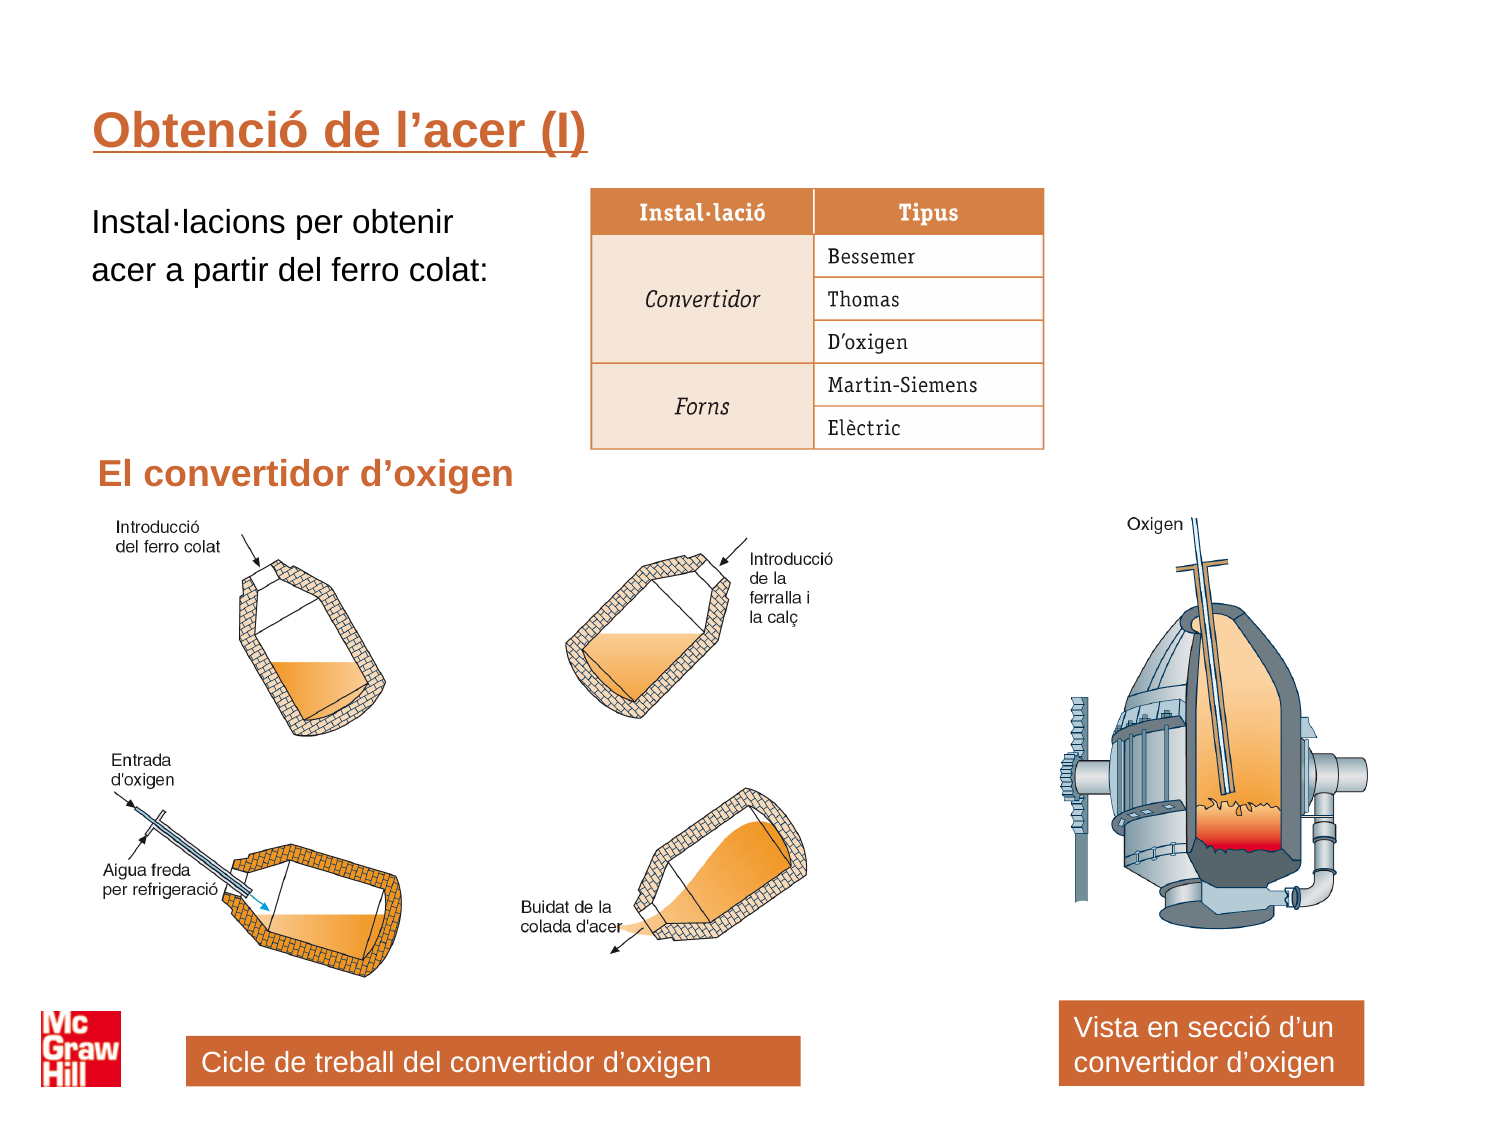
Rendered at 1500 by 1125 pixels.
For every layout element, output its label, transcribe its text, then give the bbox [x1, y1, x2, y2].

chart [41, 1011, 121, 1087]
picture [584, 184, 1048, 432]
text_box Vista en secció d’un convertidor d’oxigen [1058, 1000, 1365, 1086]
picture [94, 516, 869, 978]
text_box El convertidor d’oxigen [82, 432, 1418, 502]
text_box Obtenció de l’acer (I) [78, 90, 1483, 166]
picture [1052, 508, 1384, 942]
text_box Cicle de treball del convertidor d’oxigen [186, 1035, 801, 1087]
text_box Instal·lacions per obtenir acer a partir del ferro colat: [76, 184, 538, 296]
